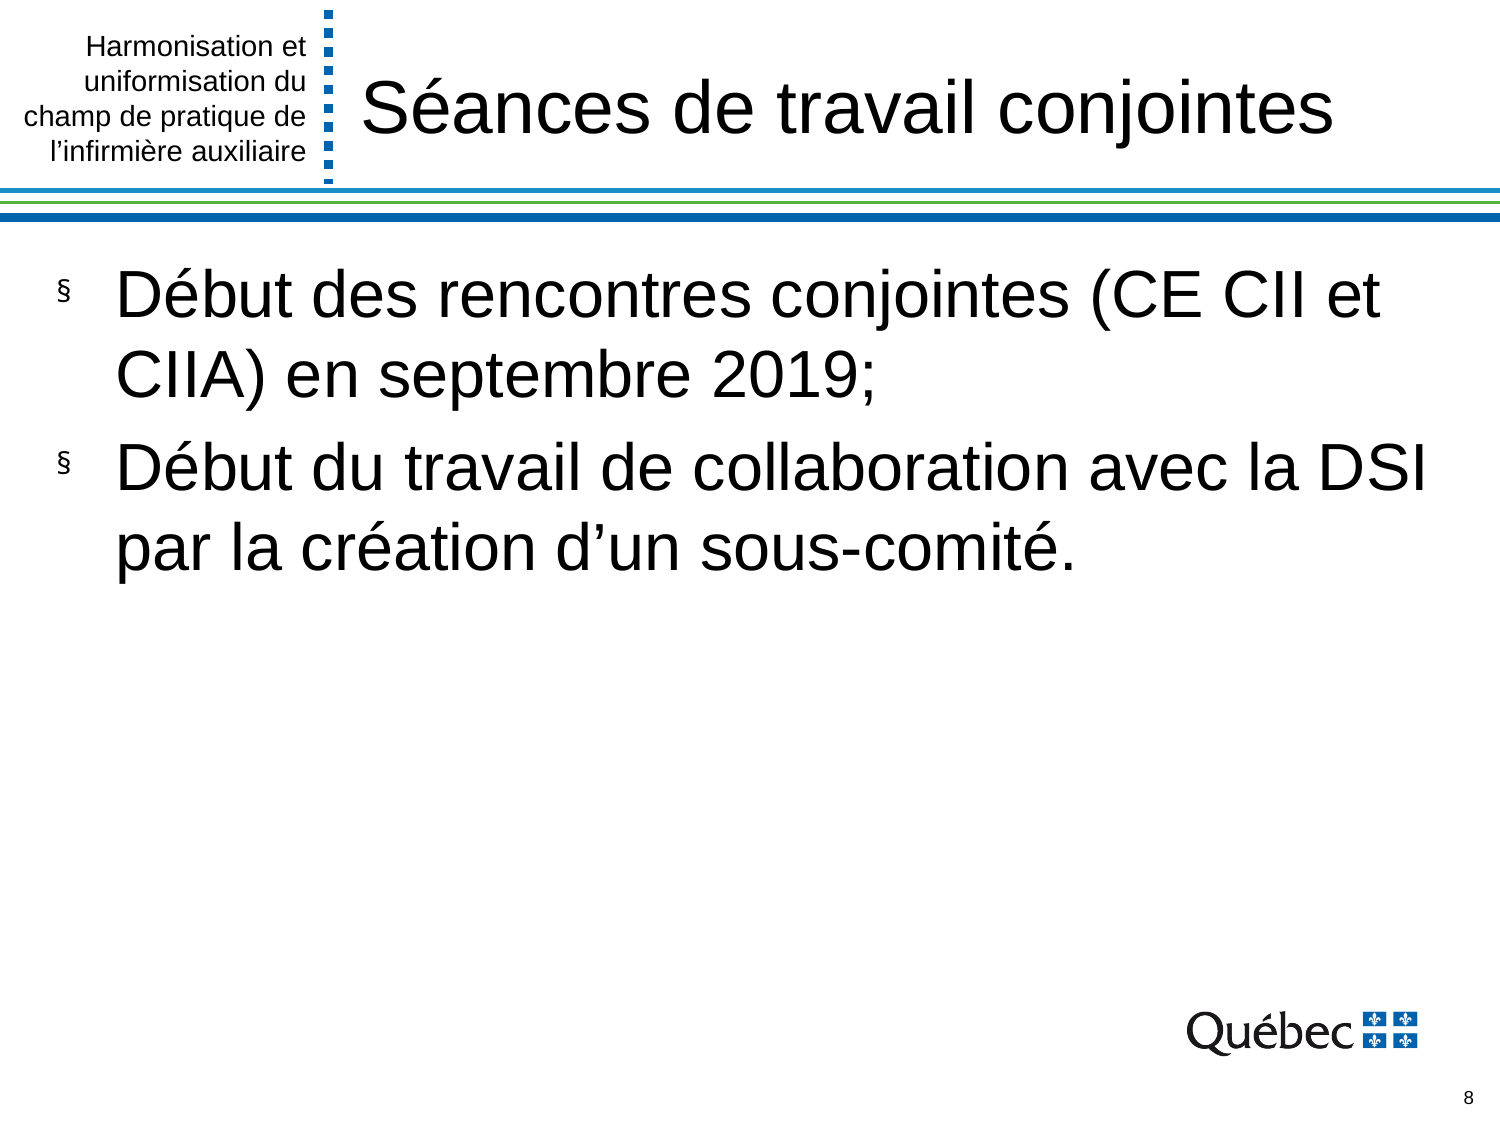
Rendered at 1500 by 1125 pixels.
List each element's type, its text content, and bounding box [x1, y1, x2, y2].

text_box Harmonisation et uniformisation du champ de pratique de l’infirmière auxiliaire [5, 0, 319, 195]
text_box <numéro> [1449, 1078, 1500, 1125]
text_box Début des rencontres conjointes (CE CII et CIIA) en septembre 2019; Début du travail de collaboration avec la DSI par la création d’un sous-comité. [41, 243, 1459, 988]
text_box Séances de travail conjointes [348, 193, 1489, 197]
picture [1163, 987, 1441, 1072]
text_box Séances de travail conjointes [348, 11, 1489, 188]
